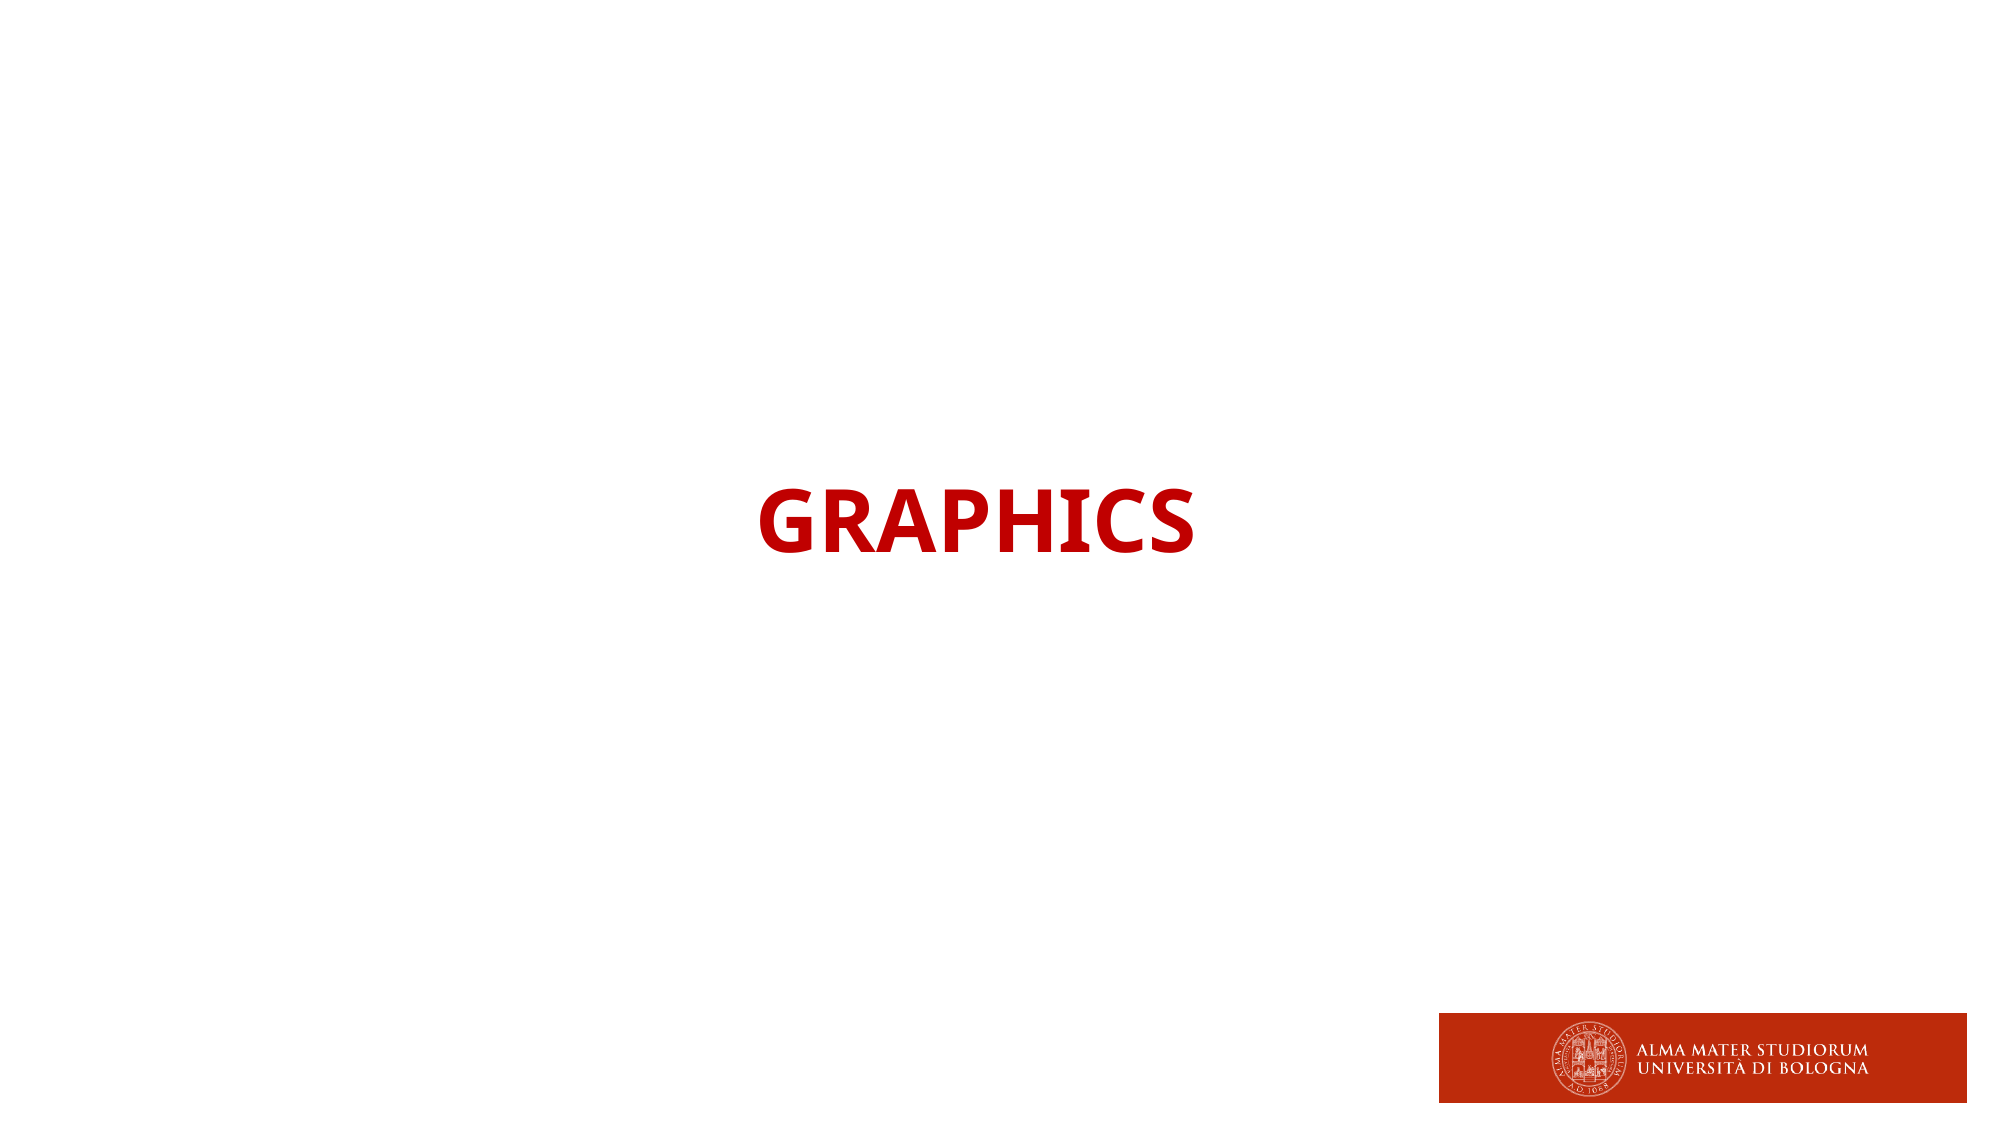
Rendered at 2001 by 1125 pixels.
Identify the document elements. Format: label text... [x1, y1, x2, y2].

text_box GRAPHICS [273, 457, 1680, 580]
